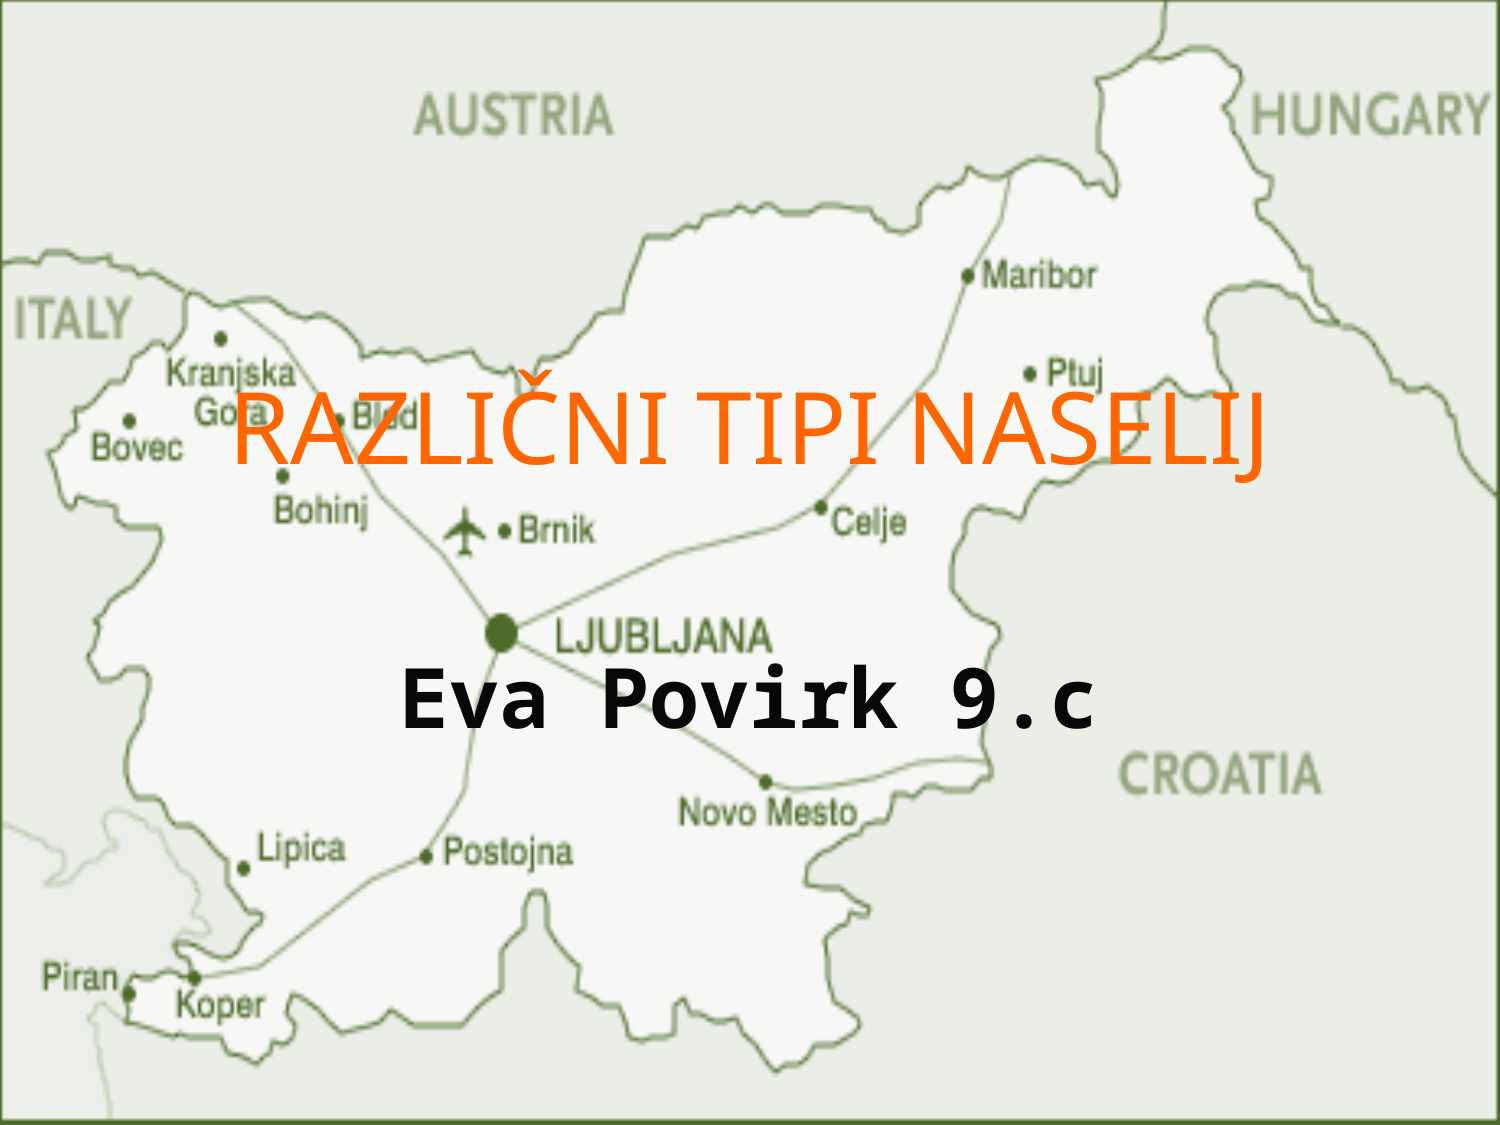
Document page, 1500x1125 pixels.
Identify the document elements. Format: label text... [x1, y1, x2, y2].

subtitle Eva Povirk 9.c [225, 637, 1275, 925]
title RAZLIČNI TIPI NASELIJ [112, 275, 1388, 575]
picture [0, 0, 1500, 1125]
